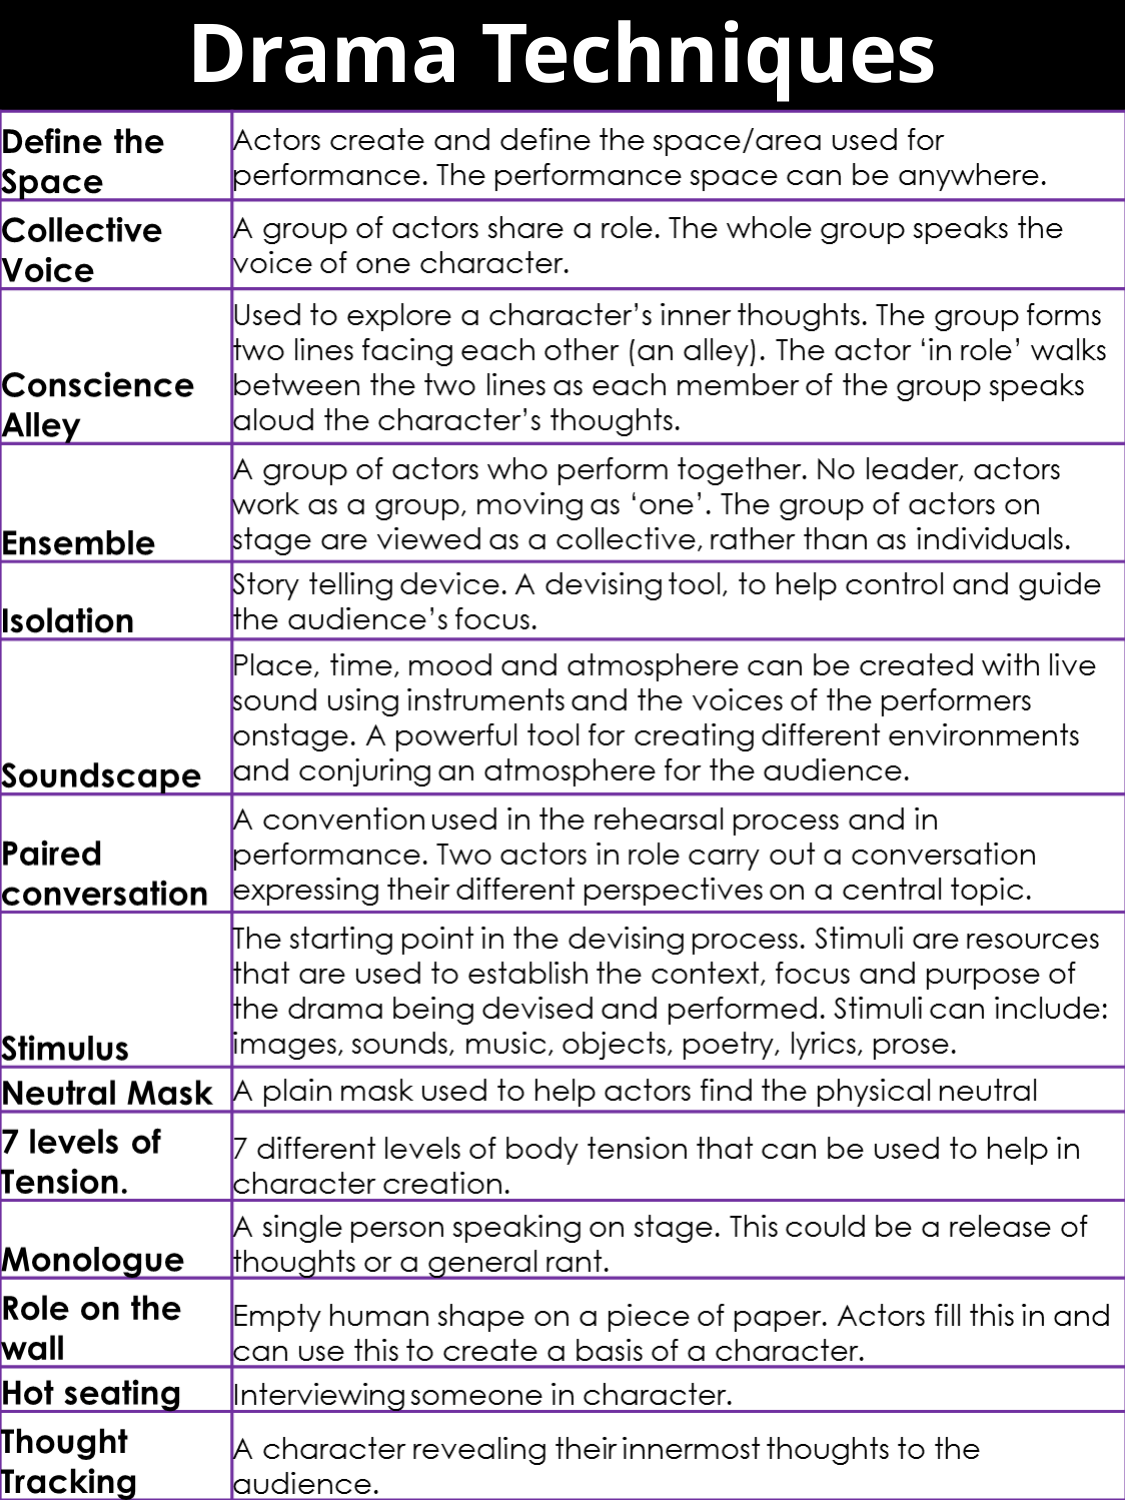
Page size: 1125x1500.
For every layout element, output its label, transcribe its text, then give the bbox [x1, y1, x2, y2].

text_box Drama Techniques [0, 0, 1125, 109]
picture [0, 110, 1125, 1500]
